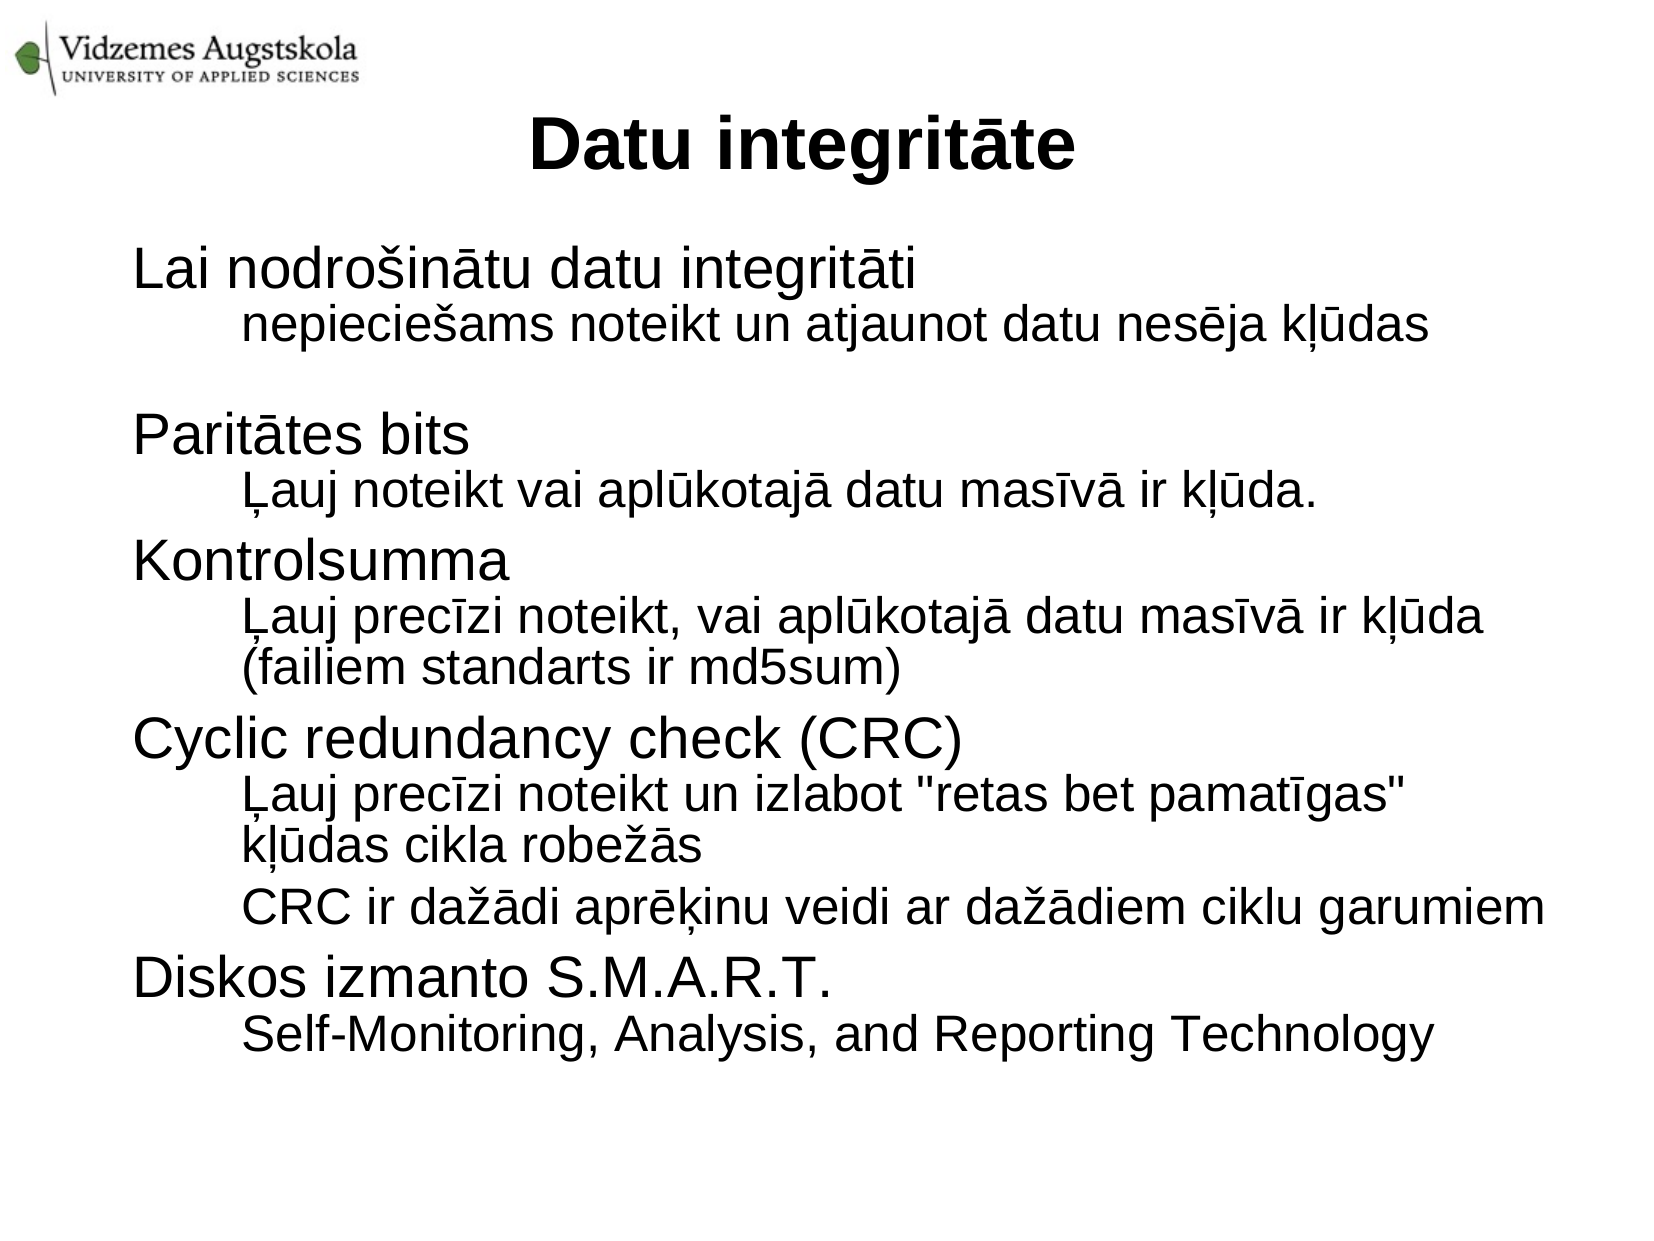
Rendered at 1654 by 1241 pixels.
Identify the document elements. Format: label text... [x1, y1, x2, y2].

title Datu integritāte [94, 103, 1512, 188]
list Lai nodrošinātu datu integritāti nepieciešams noteikt un atjaunot datu nesēja kļūdas Paritātes bits Ļauj noteikt vai aplūkotajā datu masīvā ir kļūda. Kontrolsumma Ļauj precīzi noteikt, vai aplūkotajā datu masīvā ir kļūda (failiem standarts ir md5sum) Cyclic redundancy check (CRC) Ļauj precīzi noteikt un izlabot "retas bet pamatīgas" kļūdas cikla robežās CRC ir dažādi aprēķinu veidi ar dažādiem ciklu garumiem Diskos izmanto S.M.A.R.T. Self-Monitoring, Analysis, and Reporting Technology [82, 236, 1569, 1107]
picture [5, 2, 368, 113]
